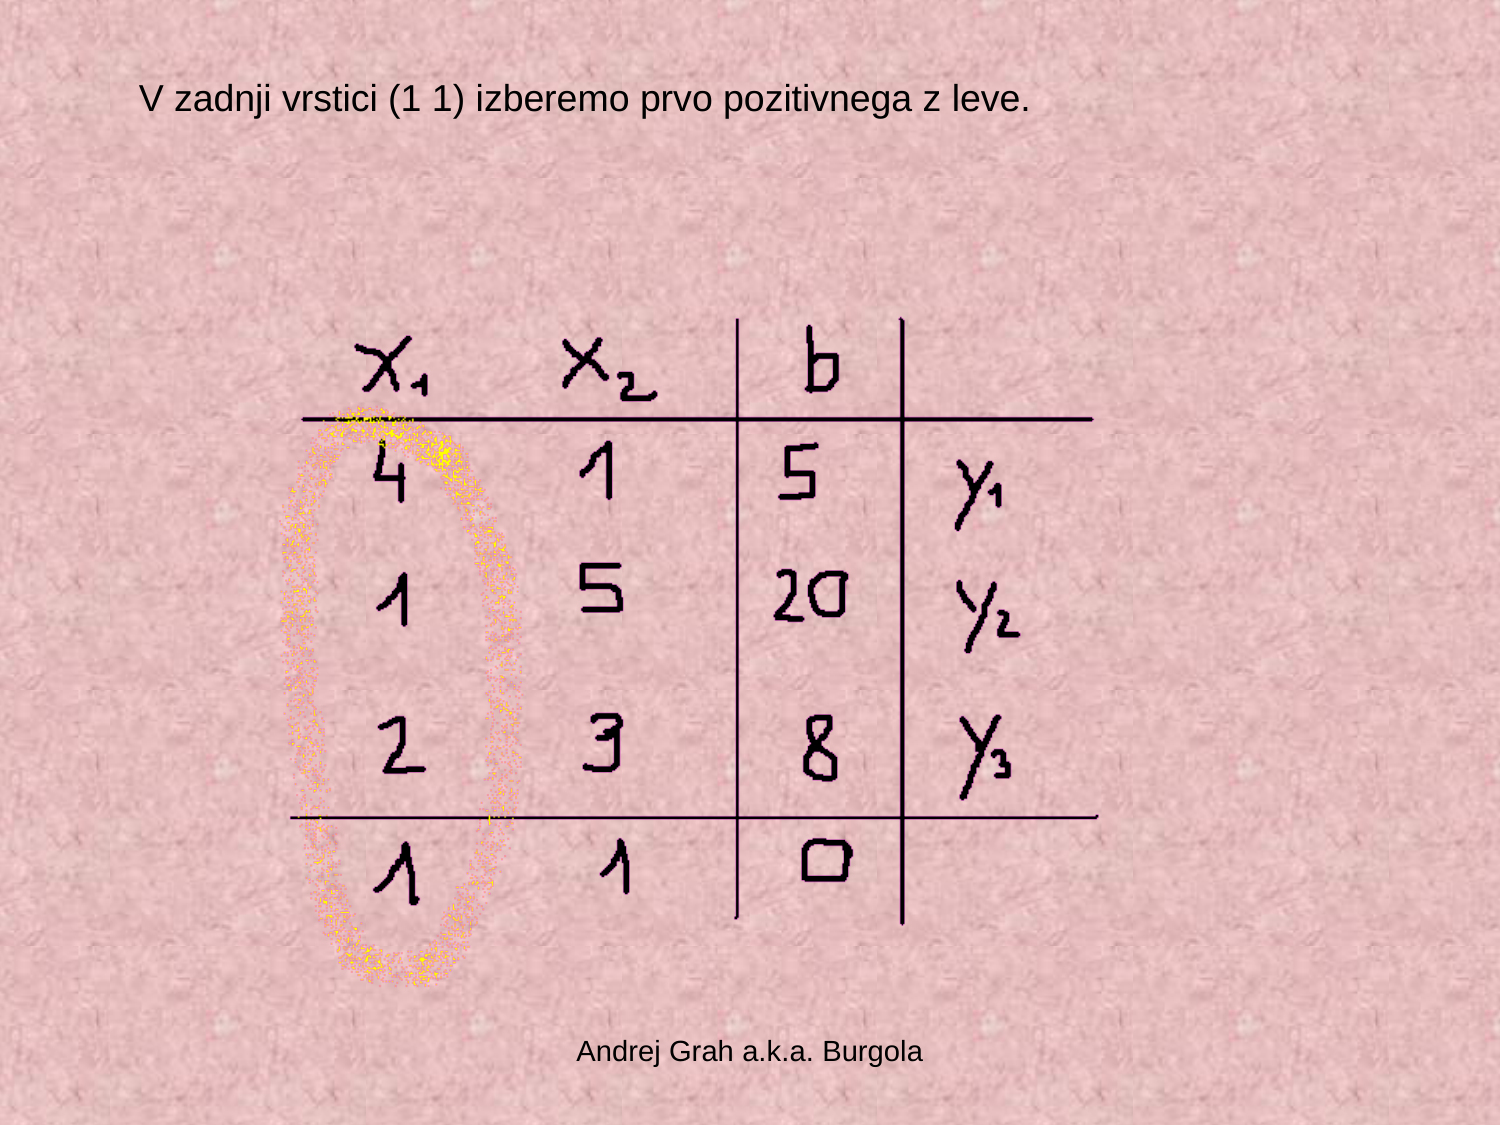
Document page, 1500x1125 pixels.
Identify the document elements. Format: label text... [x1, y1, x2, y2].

picture [0, 0, 1500, 1125]
text_box V zadnji vrstici (1 1) izberemo prvo pozitivnega z leve. [123, 66, 1223, 196]
text_box Andrej Grah a.k.a. Burgola [512, 1024, 988, 1103]
